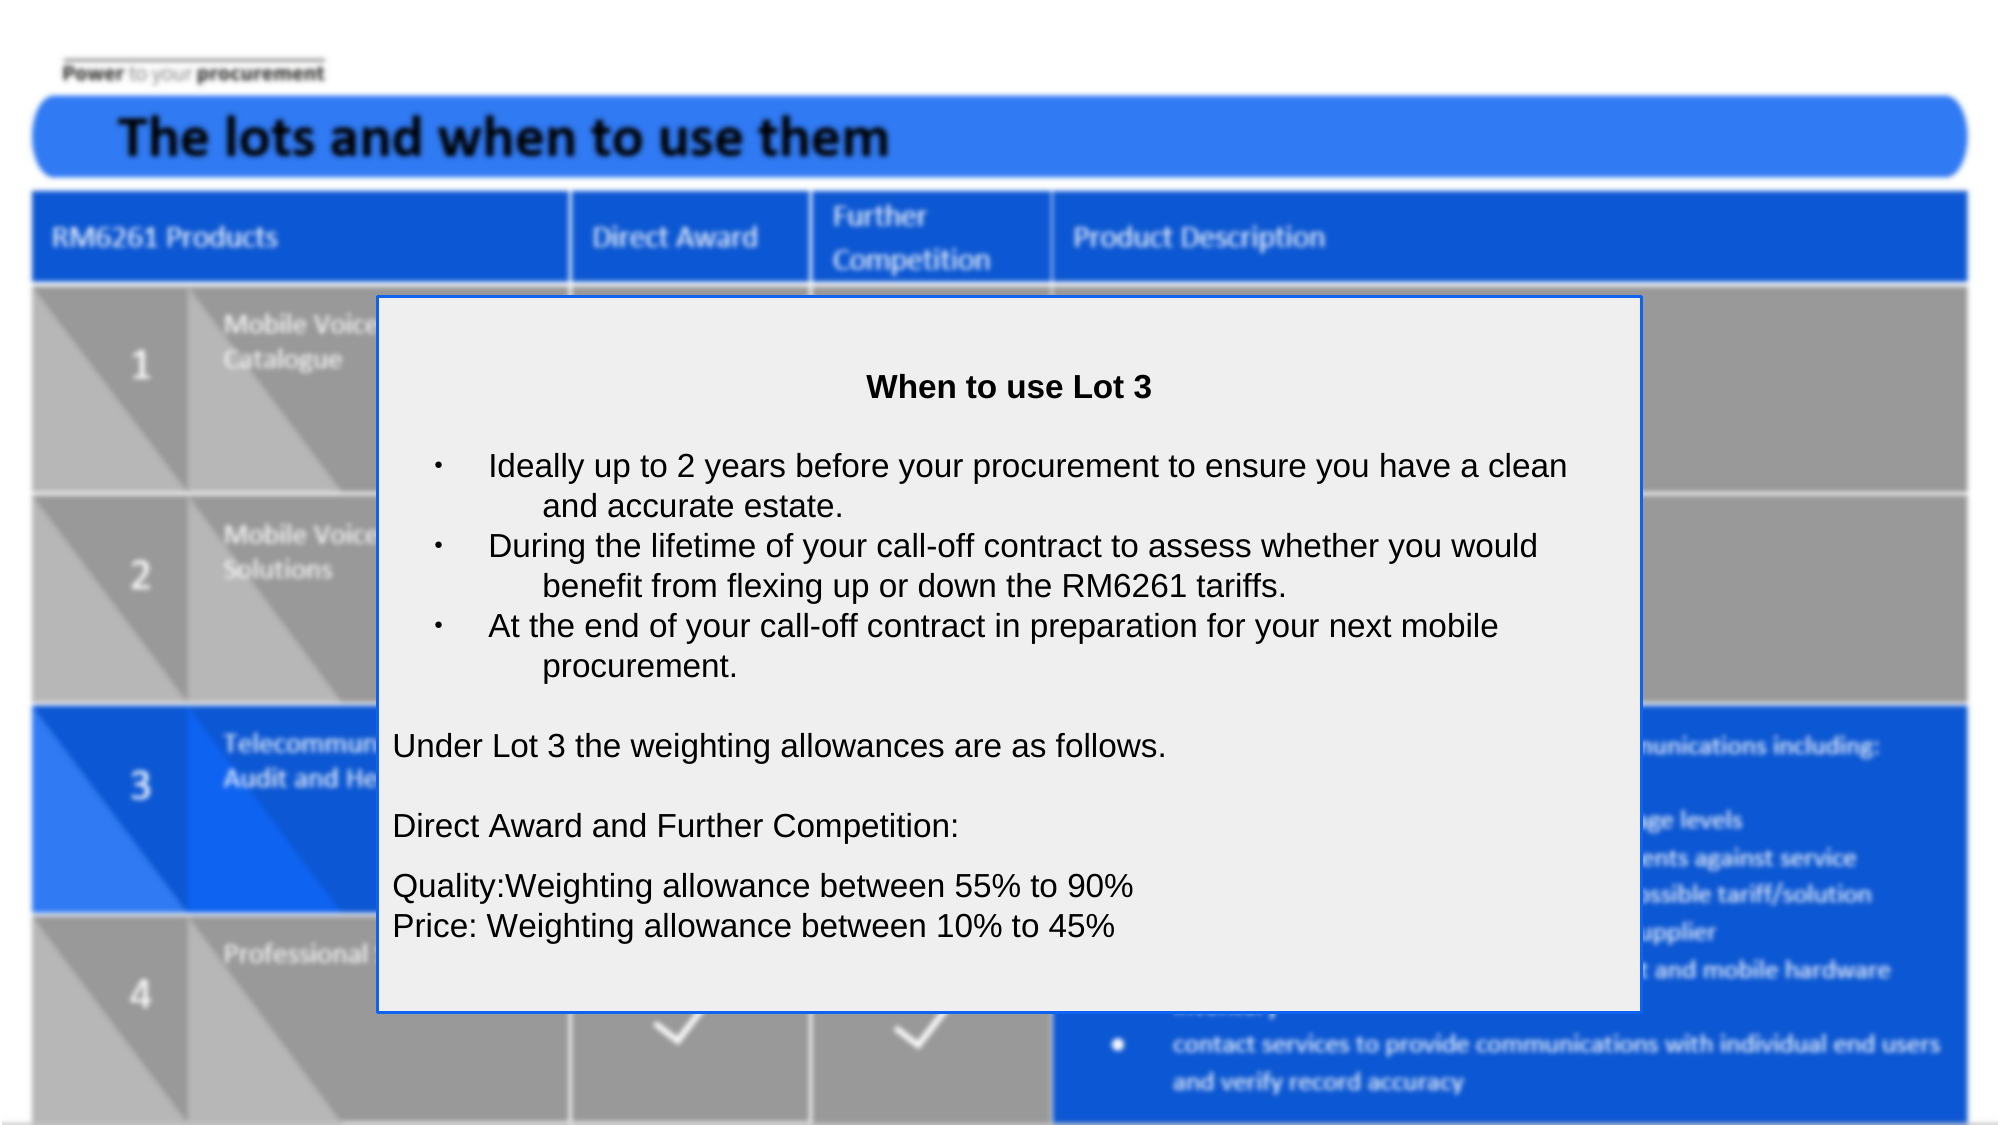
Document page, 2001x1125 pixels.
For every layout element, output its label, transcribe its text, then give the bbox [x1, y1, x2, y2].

text_box When to use Lot 3 Ideally up to 2 years before your procurement to ensure you have a clean and accurate estate. During the lifetime of your call-off contract to assess whether you would benefit from flexing up or down the RM6261 tariffs. At the end of your call-off contract in preparation for your next mobile procurement. Under Lot 3 the weighting allowances are as follows. Direct Award and Further Competition: Quality:Weighting allowance between 55% to 90% Price: Weighting allowance between 10% to 45% [377, 296, 1642, 1013]
picture [2, 0, 1998, 1125]
